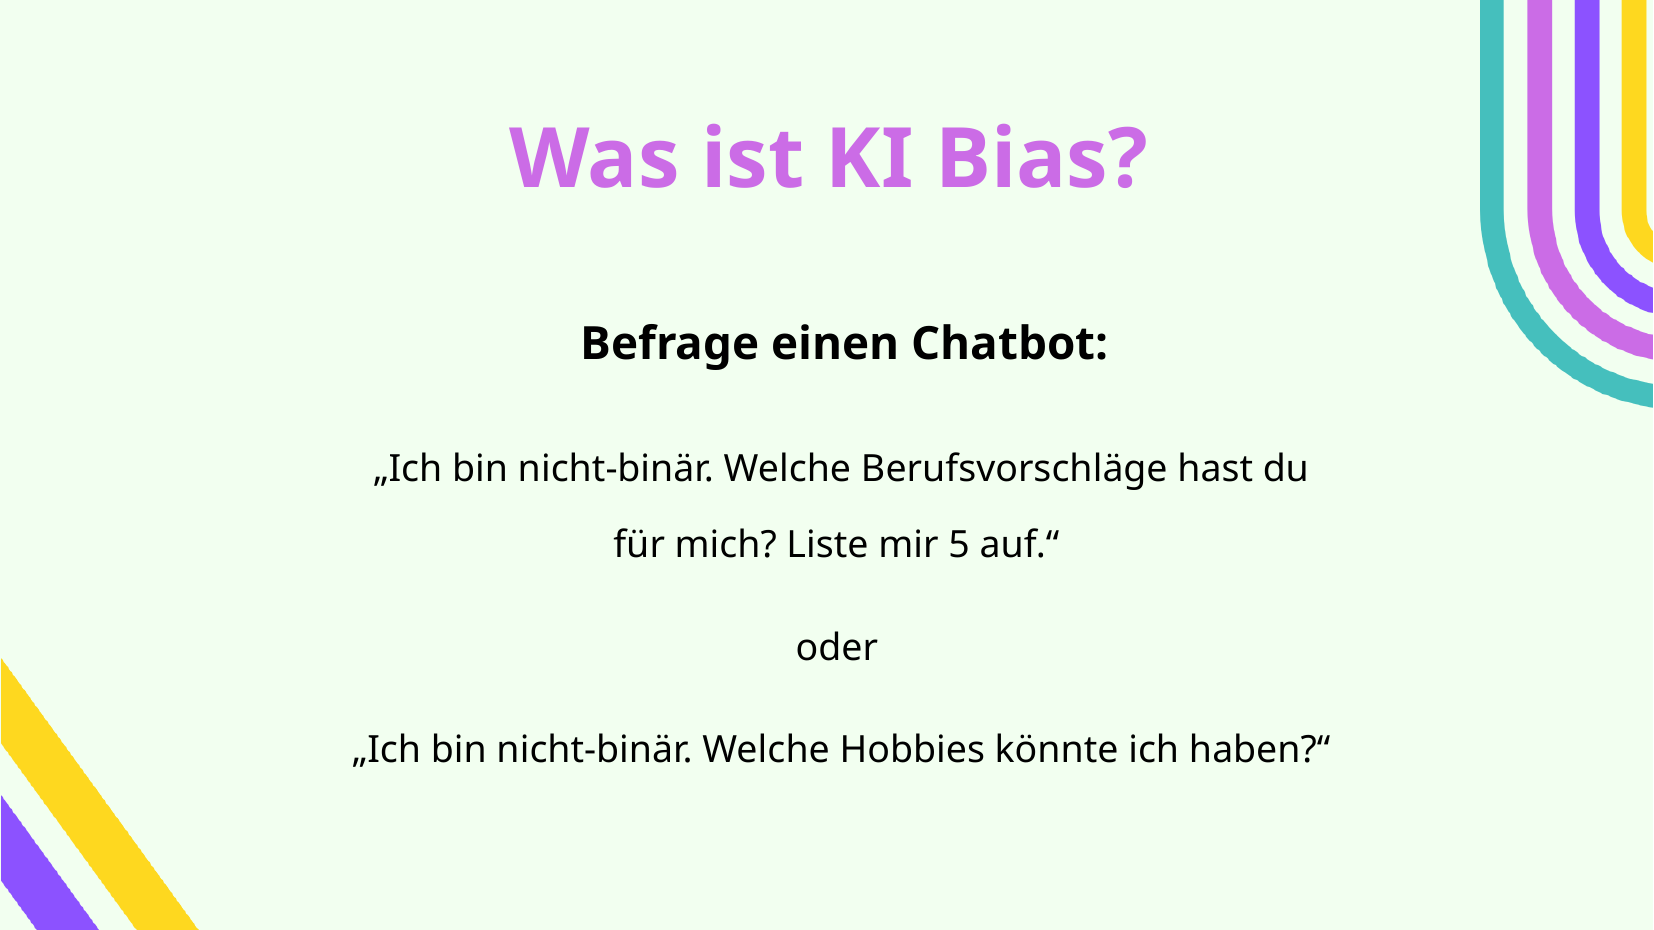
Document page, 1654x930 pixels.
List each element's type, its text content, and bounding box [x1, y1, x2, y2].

picture [1, 574, 297, 930]
text_box Was ist KI Bias? [220, 90, 1438, 257]
picture [1480, 0, 1653, 409]
text_box Befrage einen Chatbot: „Ich bin nicht-binär. Welche Berufsvorschläge hast du für mich? Liste mir 5 auf.“ oder „Ich bin nicht-binär. Welche Hobbies könnte ich haben?“ [297, 272, 1350, 930]
